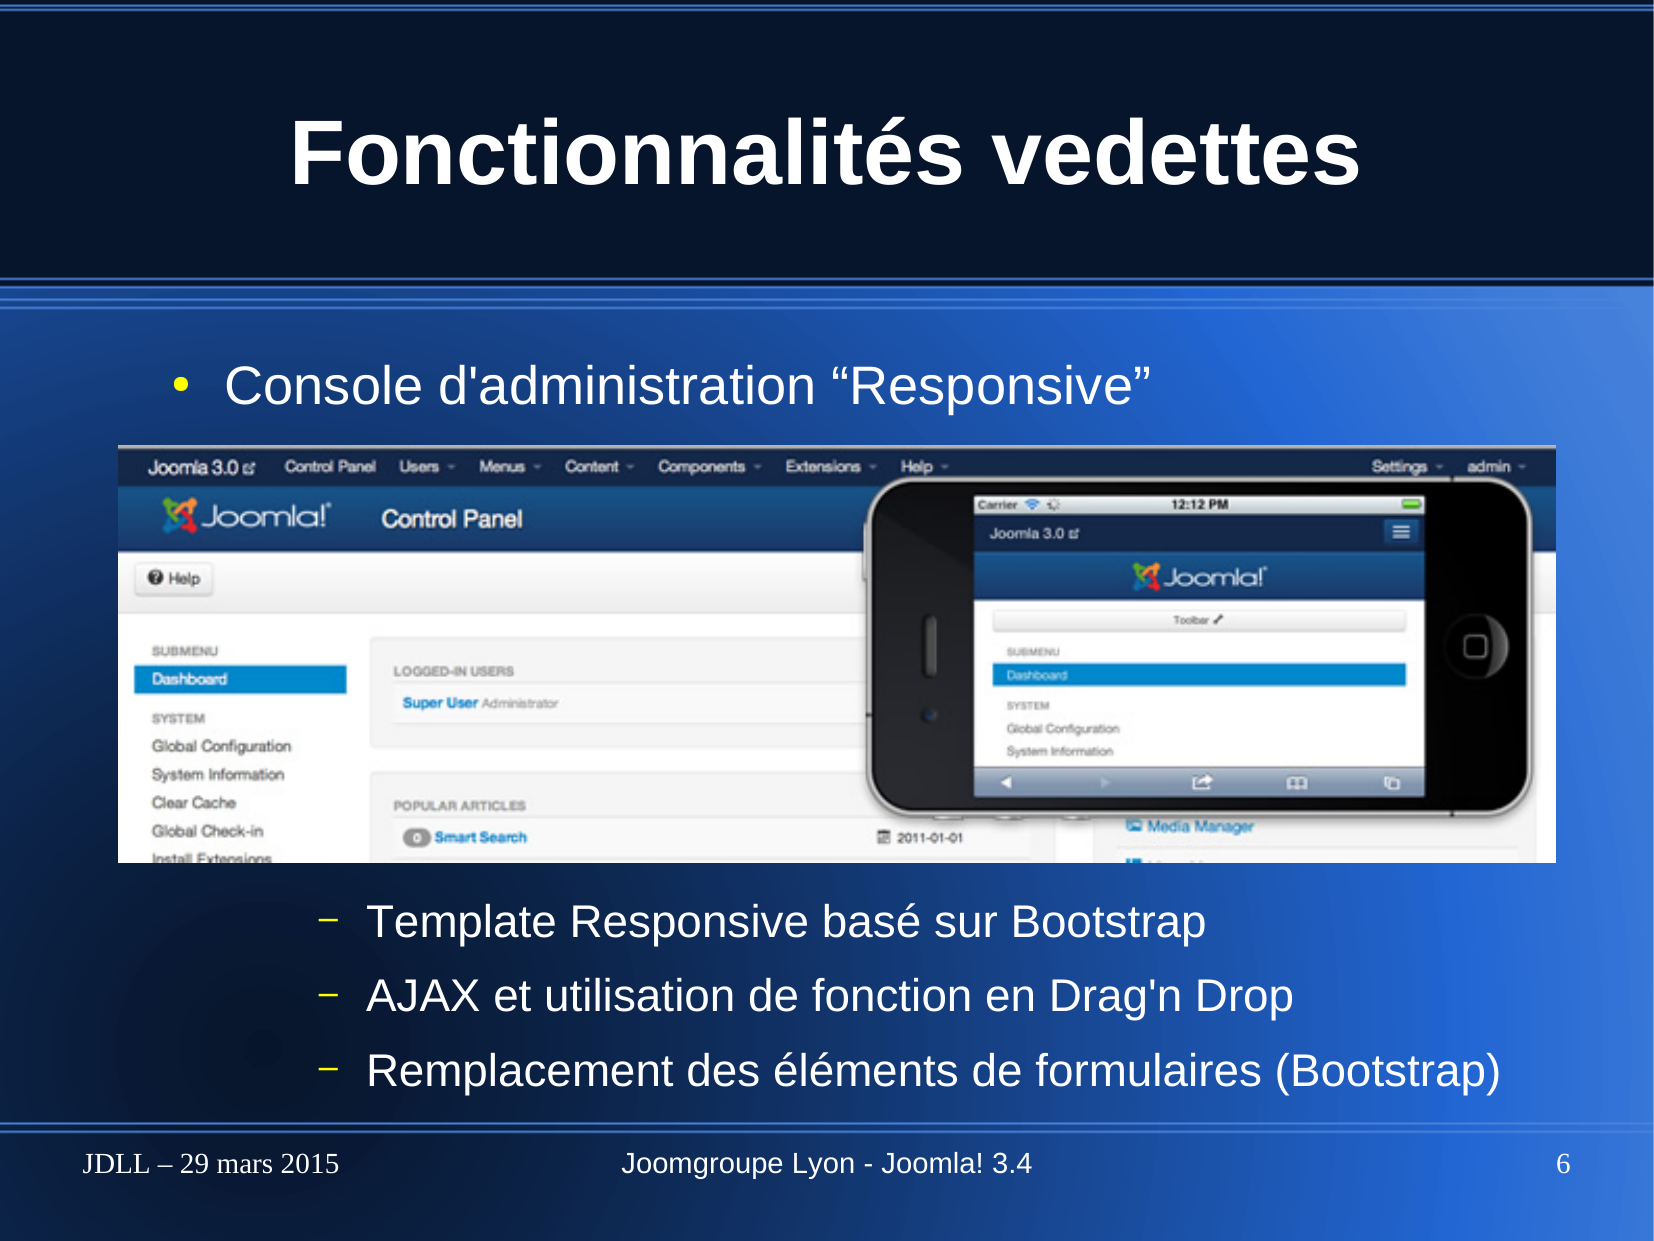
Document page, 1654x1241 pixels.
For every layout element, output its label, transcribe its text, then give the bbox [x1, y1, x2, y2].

title Fonctionnalités vedettes [82, 49, 1571, 257]
list Console d'administration “Responsive” Template Responsive basé sur Bootstrap AJAX et utilisation de fonction en Drag'n Drop Remplacement des éléments de formulaires (Bootstrap) [82, 355, 1571, 1181]
picture [0, 0, 1654, 1241]
